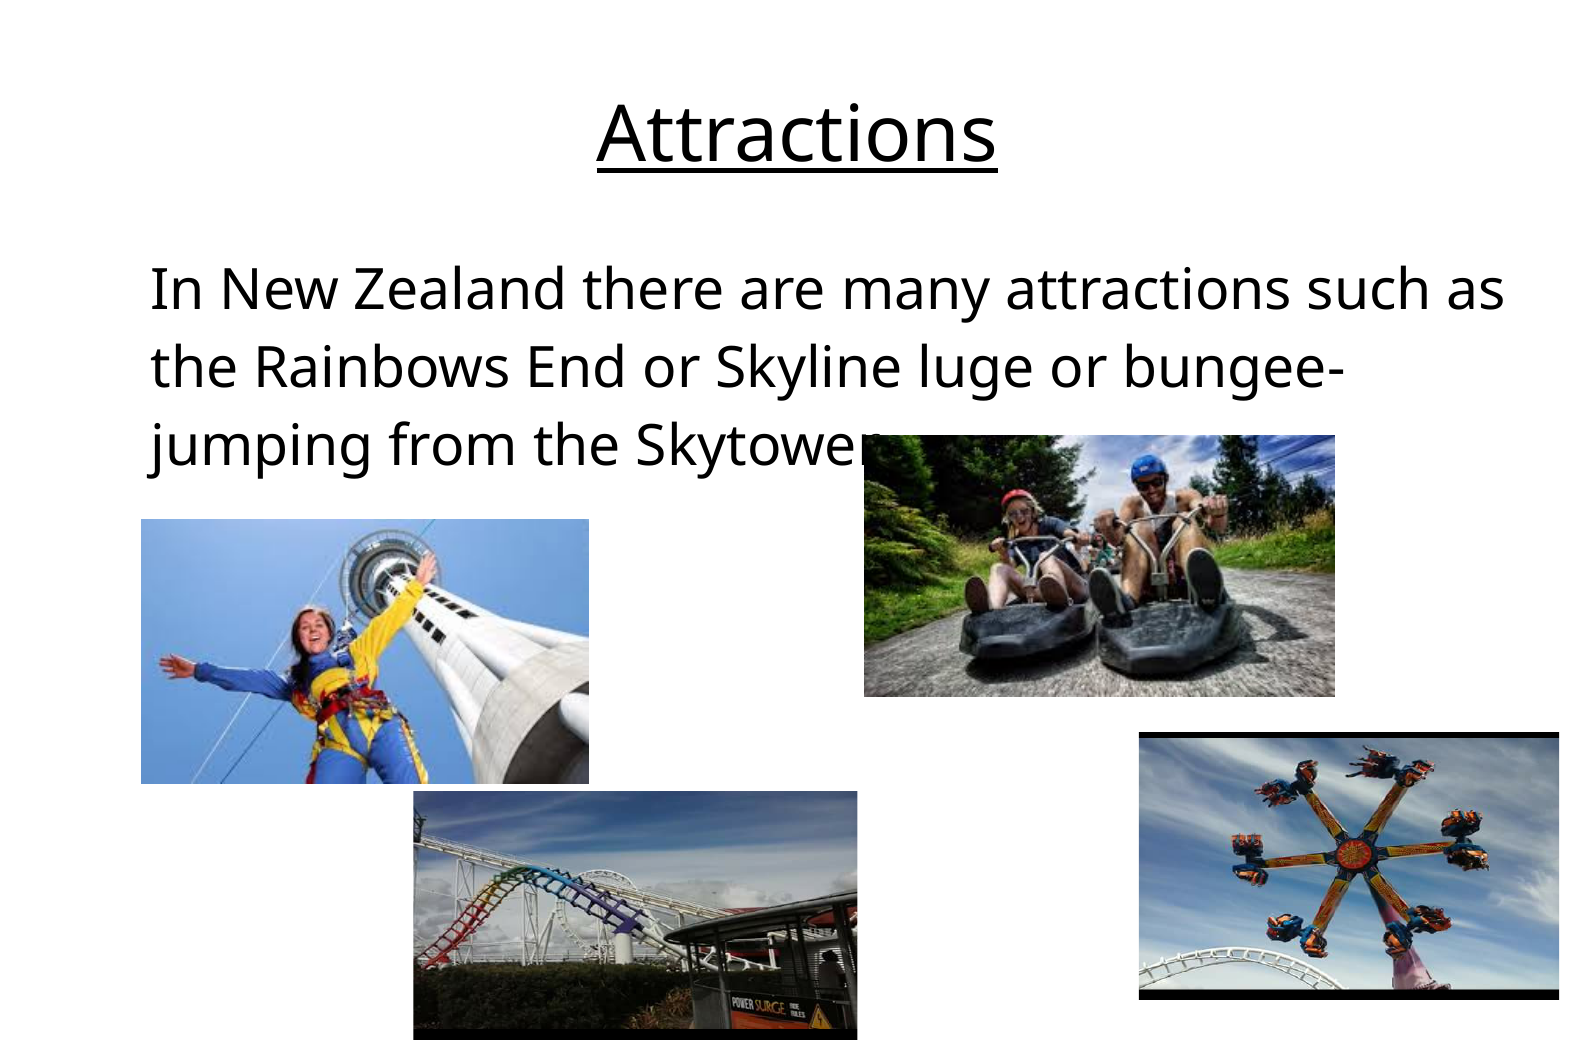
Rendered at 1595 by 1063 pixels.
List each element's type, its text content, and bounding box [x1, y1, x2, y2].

title Attractions [79, 42, 1515, 220]
picture [1138, 732, 1560, 1000]
picture [413, 791, 858, 1040]
picture [864, 435, 1335, 697]
picture [141, 519, 589, 784]
list In New Zealand there are many attractions such as the Rainbows End or Skyline luge or bungee-jumping from the Skytower ... It is so funny ! [79, 248, 1515, 584]
